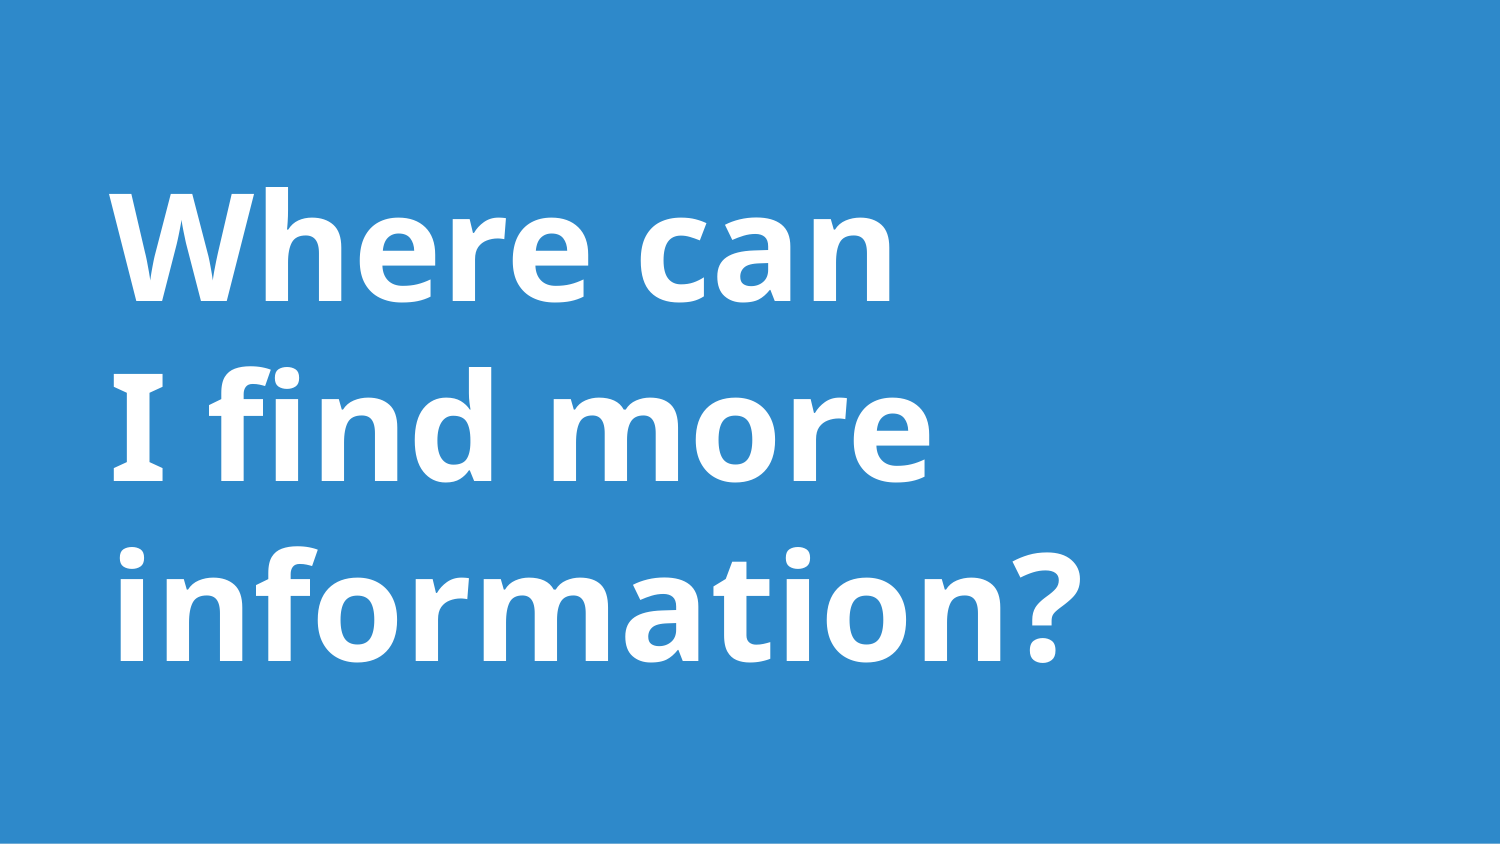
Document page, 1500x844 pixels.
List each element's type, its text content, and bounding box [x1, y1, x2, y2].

text_box Where can I find more information? [106, 78, 1394, 765]
